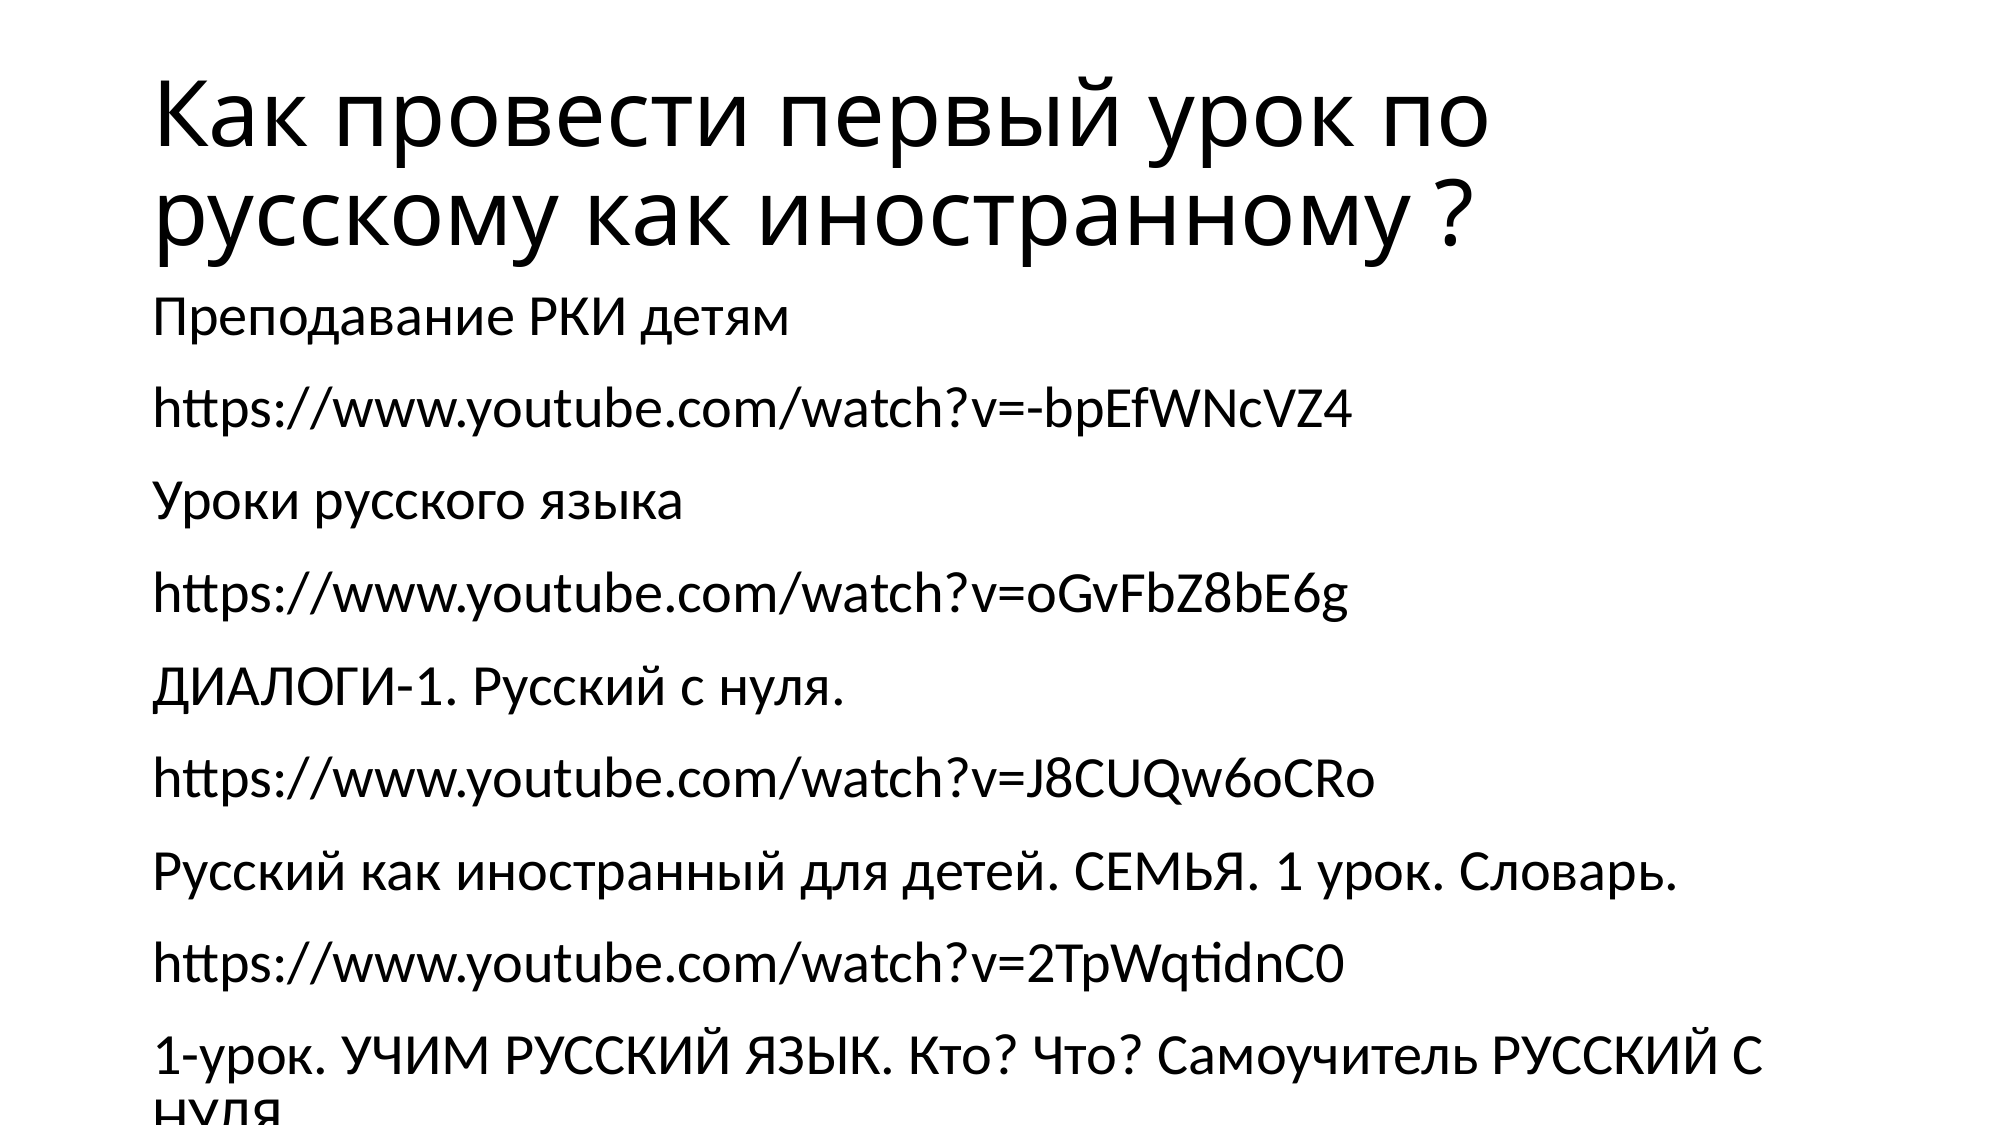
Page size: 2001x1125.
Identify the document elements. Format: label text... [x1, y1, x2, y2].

title Как провести первый урок по русскому как иностранному ? [137, 59, 1863, 277]
list Преподавание РКИ детям https://www.youtube.com/watch?v=-bpEfWNcVZ4 Уроки русского языка https://www.youtube.com/watch?v=oGvFbZ8bE6g ДИАЛОГИ-1. Русский с нуля. https://www.youtube.com/watch?v=J8CUQw6oCRo Русский как иностранный для детей. СЕМЬЯ. 1 урок. Словарь. https://www.youtube.com/watch?v=2TpWqtidnC0 1-урок. УЧИМ РУССКИЙ ЯЗЫК. Кто? Что? Самоучитель РУССКИЙ С НУЛЯ https://www.youtube.com/watch?v=OSRBxtP0KMs [137, 277, 1863, 1078]
